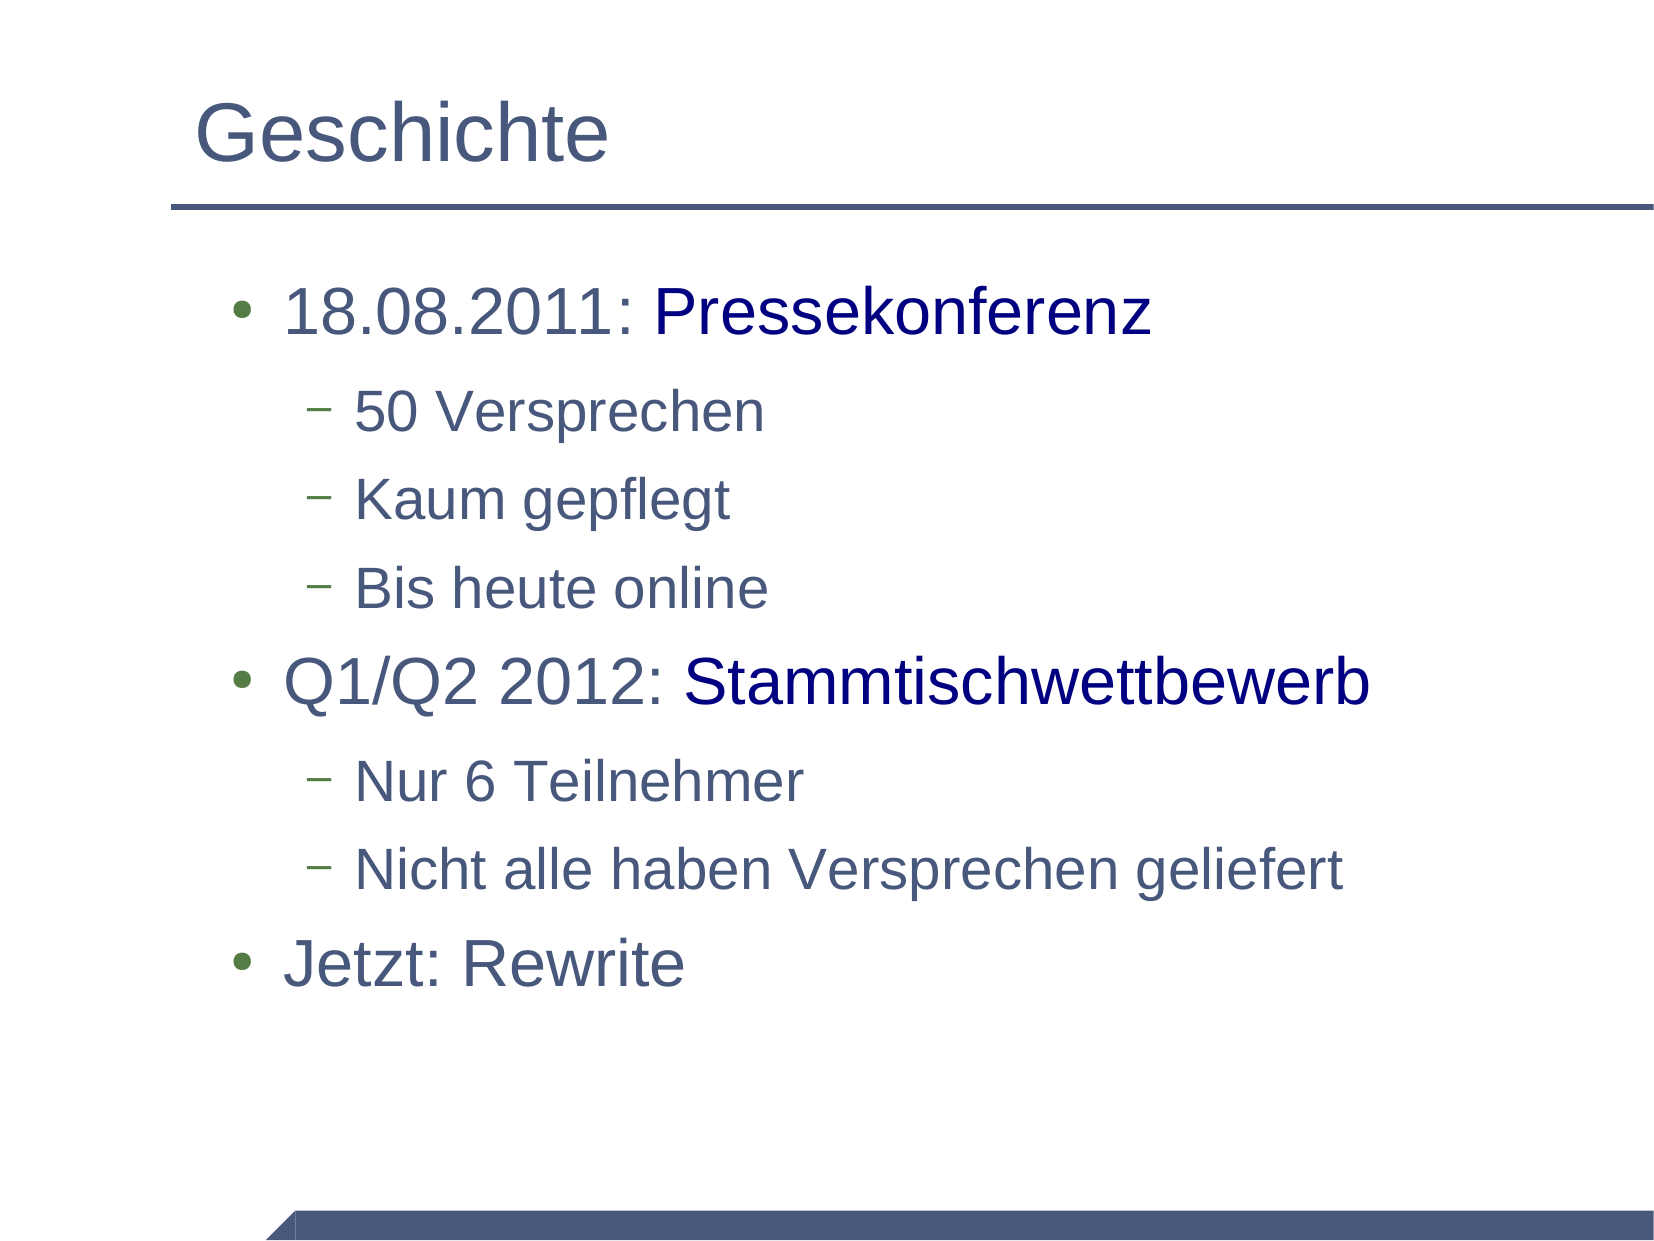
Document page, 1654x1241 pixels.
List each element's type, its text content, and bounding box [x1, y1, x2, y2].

title Geschichte [194, 29, 1530, 237]
list 18.08.2011: Pressekonferenz 50 Versprechen Kaum gepflegt Bis heute online Q1/Q2 2012: Stammtischwettbewerb Nur 6 Teilnehmer Nicht alle haben Versprechen geliefert Jetzt: Rewrite [212, 274, 1530, 1093]
